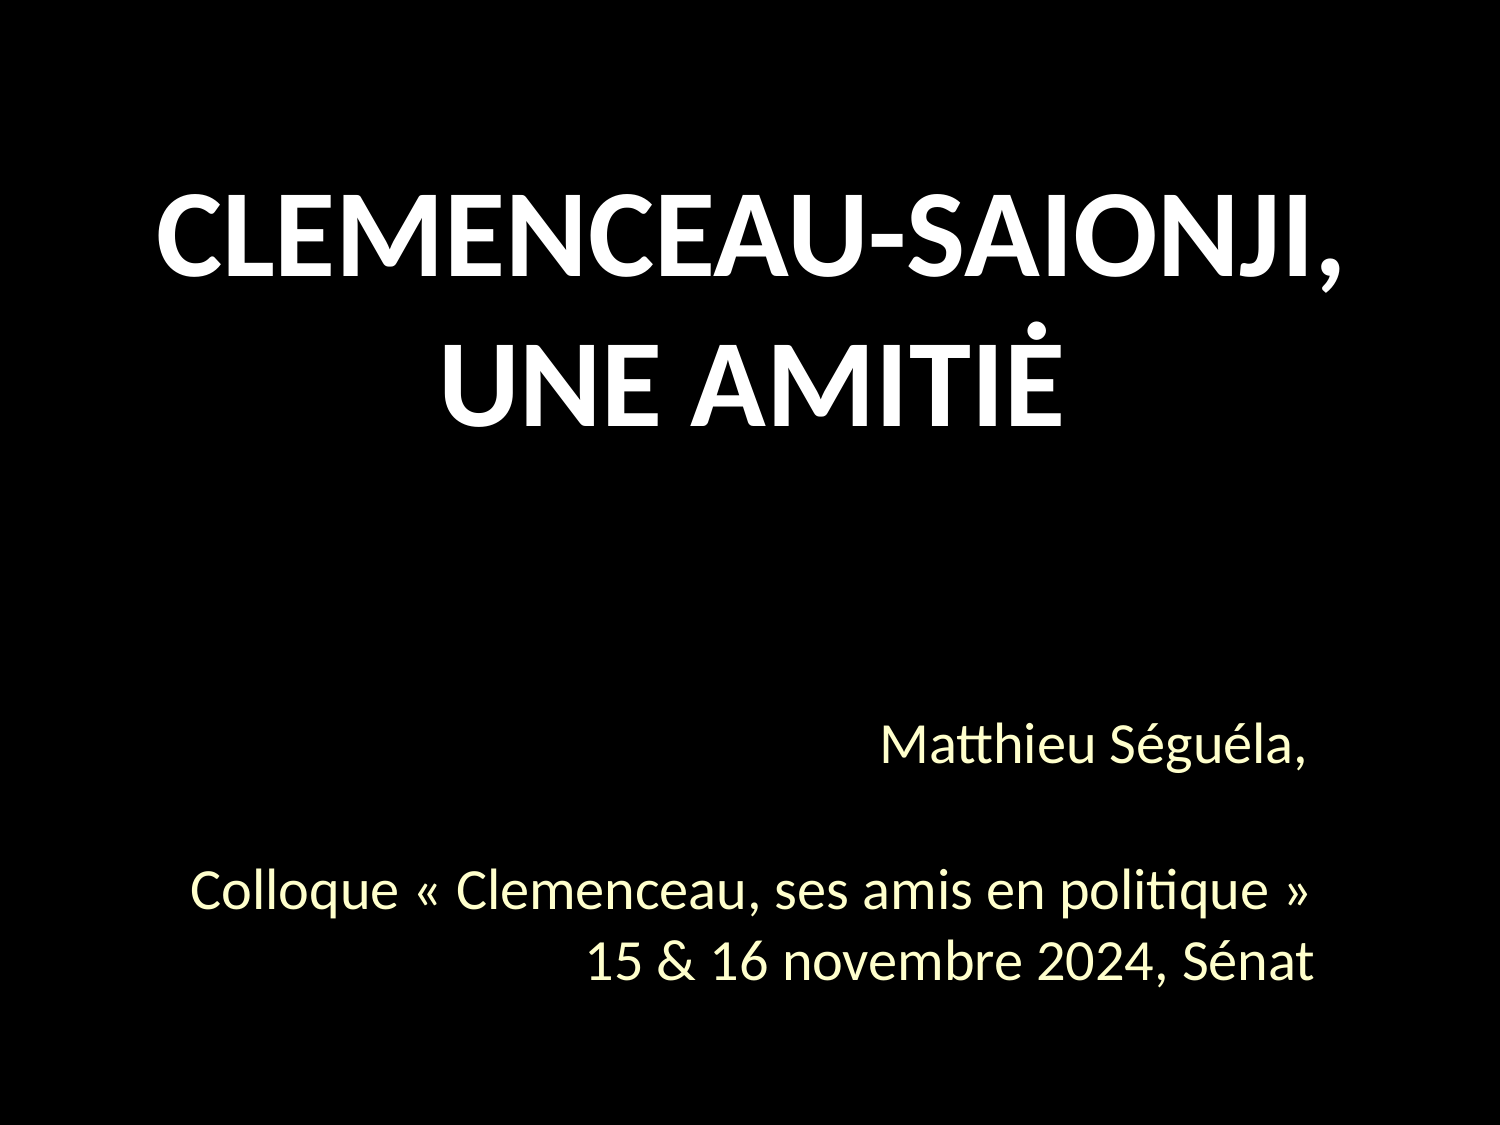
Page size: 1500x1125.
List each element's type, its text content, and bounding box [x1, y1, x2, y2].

title CLEMENCEAU-SAIONJI, UNE AMITIĖ Matthieu Séguéla, Colloque « Clemenceau, ses amis en politique » 15 & 16 novembre 2024, Sénat [76, 397, 1427, 976]
